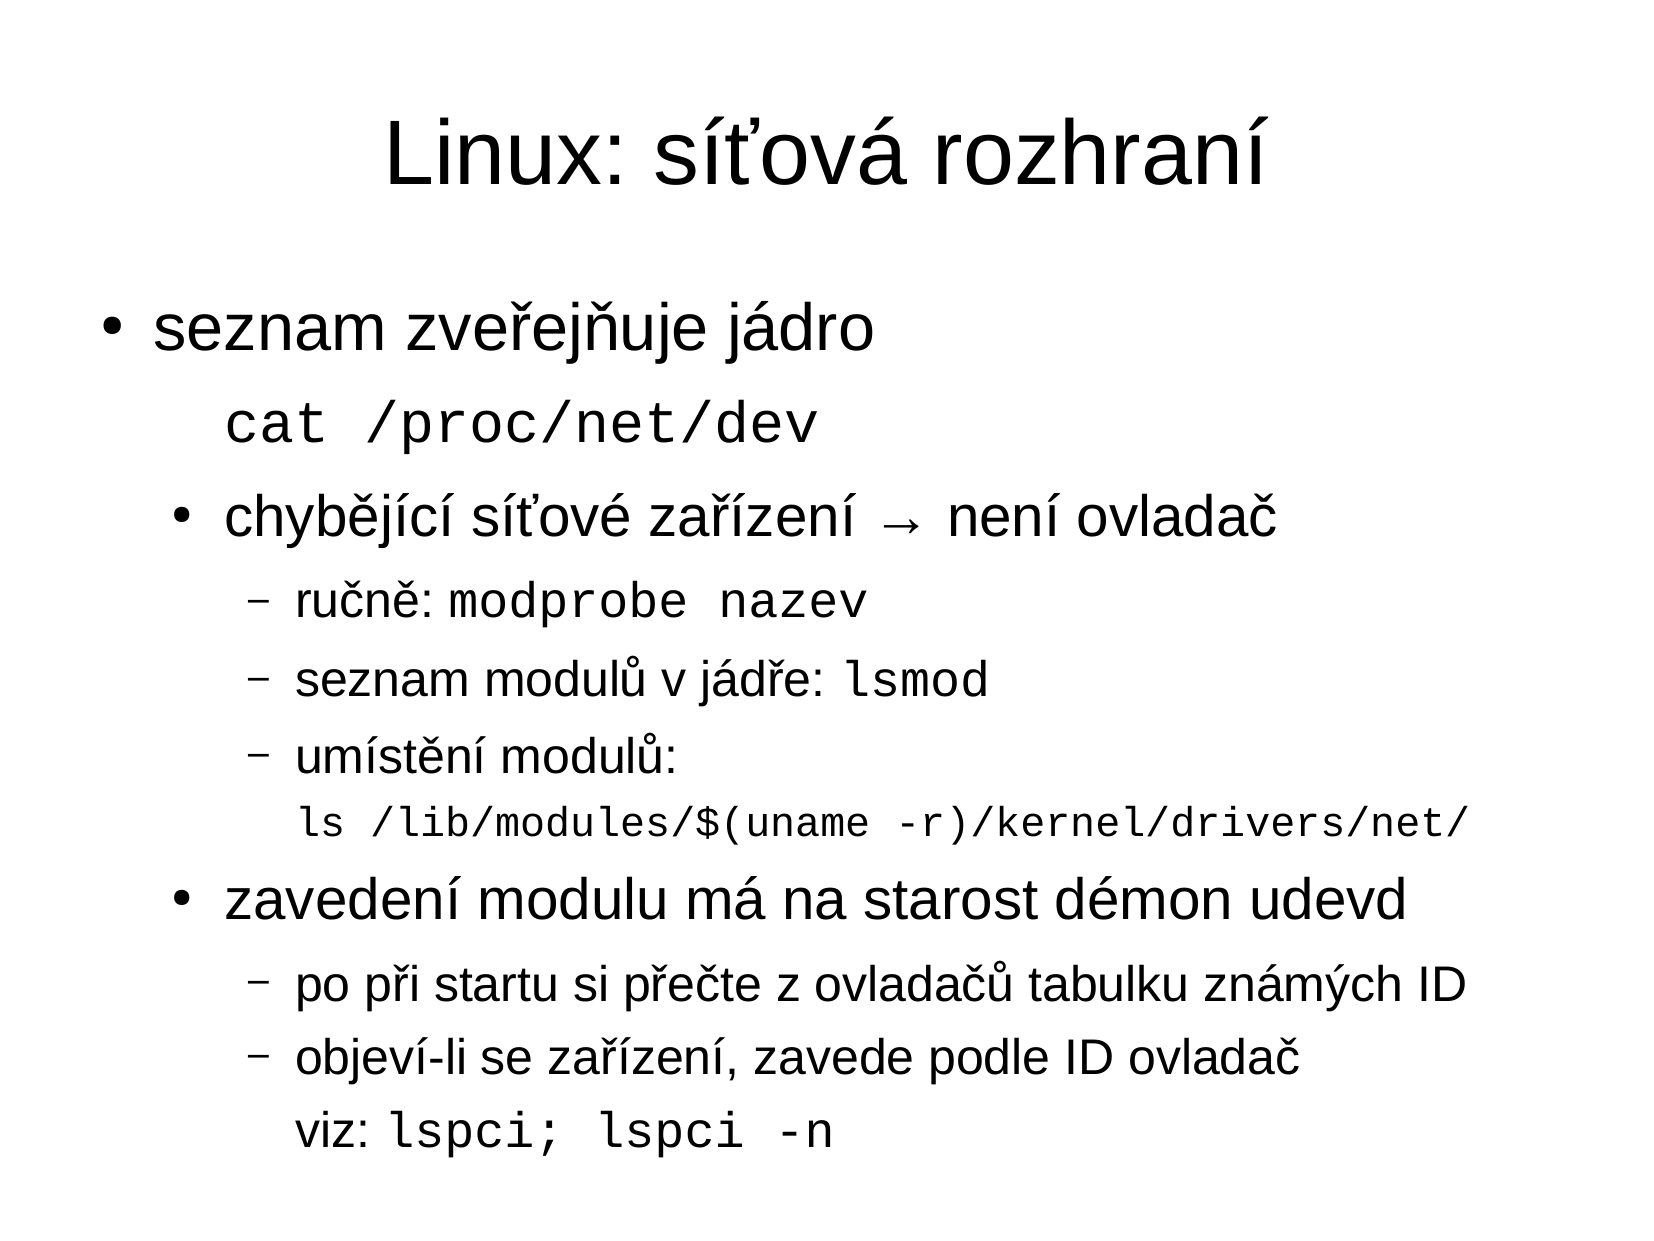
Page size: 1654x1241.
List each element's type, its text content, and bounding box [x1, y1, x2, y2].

title Linux: síťová rozhraní [82, 49, 1571, 257]
list seznam zveřejňuje jádro cat /proc/net/dev chybějící síťové zařízení → není ovladač ručně: modprobe nazev seznam modulů v jádře: lsmod umístění modulů: ls /lib/modules/$(uname -r)/kernel/drivers/net/ zavedení modulu má na starost démon udevd po při startu si přečte z ovladačů tabulku známých ID objeví-li se zařízení, zavede podle ID ovladač viz: lspci; lspci -n [82, 290, 1571, 1163]
